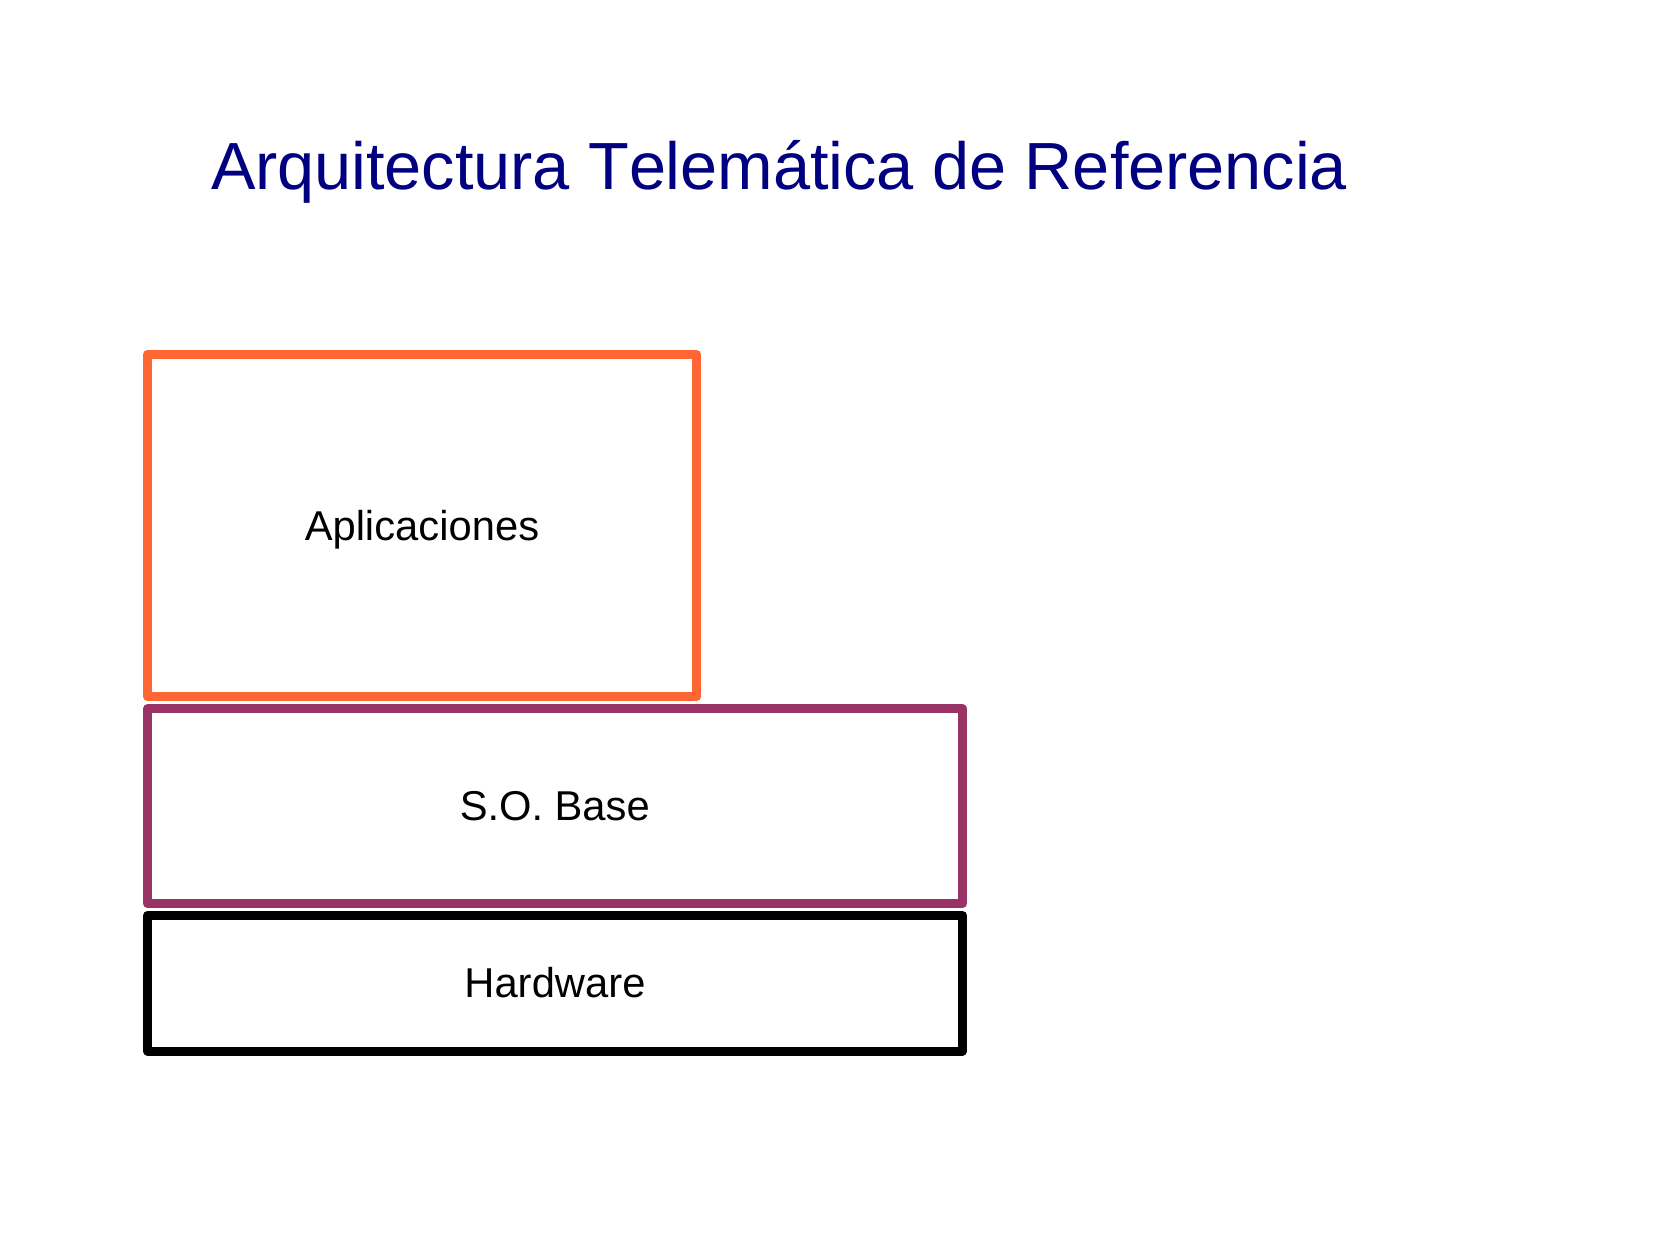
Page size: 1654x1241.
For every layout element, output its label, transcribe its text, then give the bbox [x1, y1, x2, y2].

title Arquitectura Telemática de Referencia [35, 102, 1524, 231]
text_box Hardware [147, 915, 963, 1052]
text_box Aplicaciones [147, 354, 697, 697]
text_box S.O. Base [147, 708, 963, 904]
